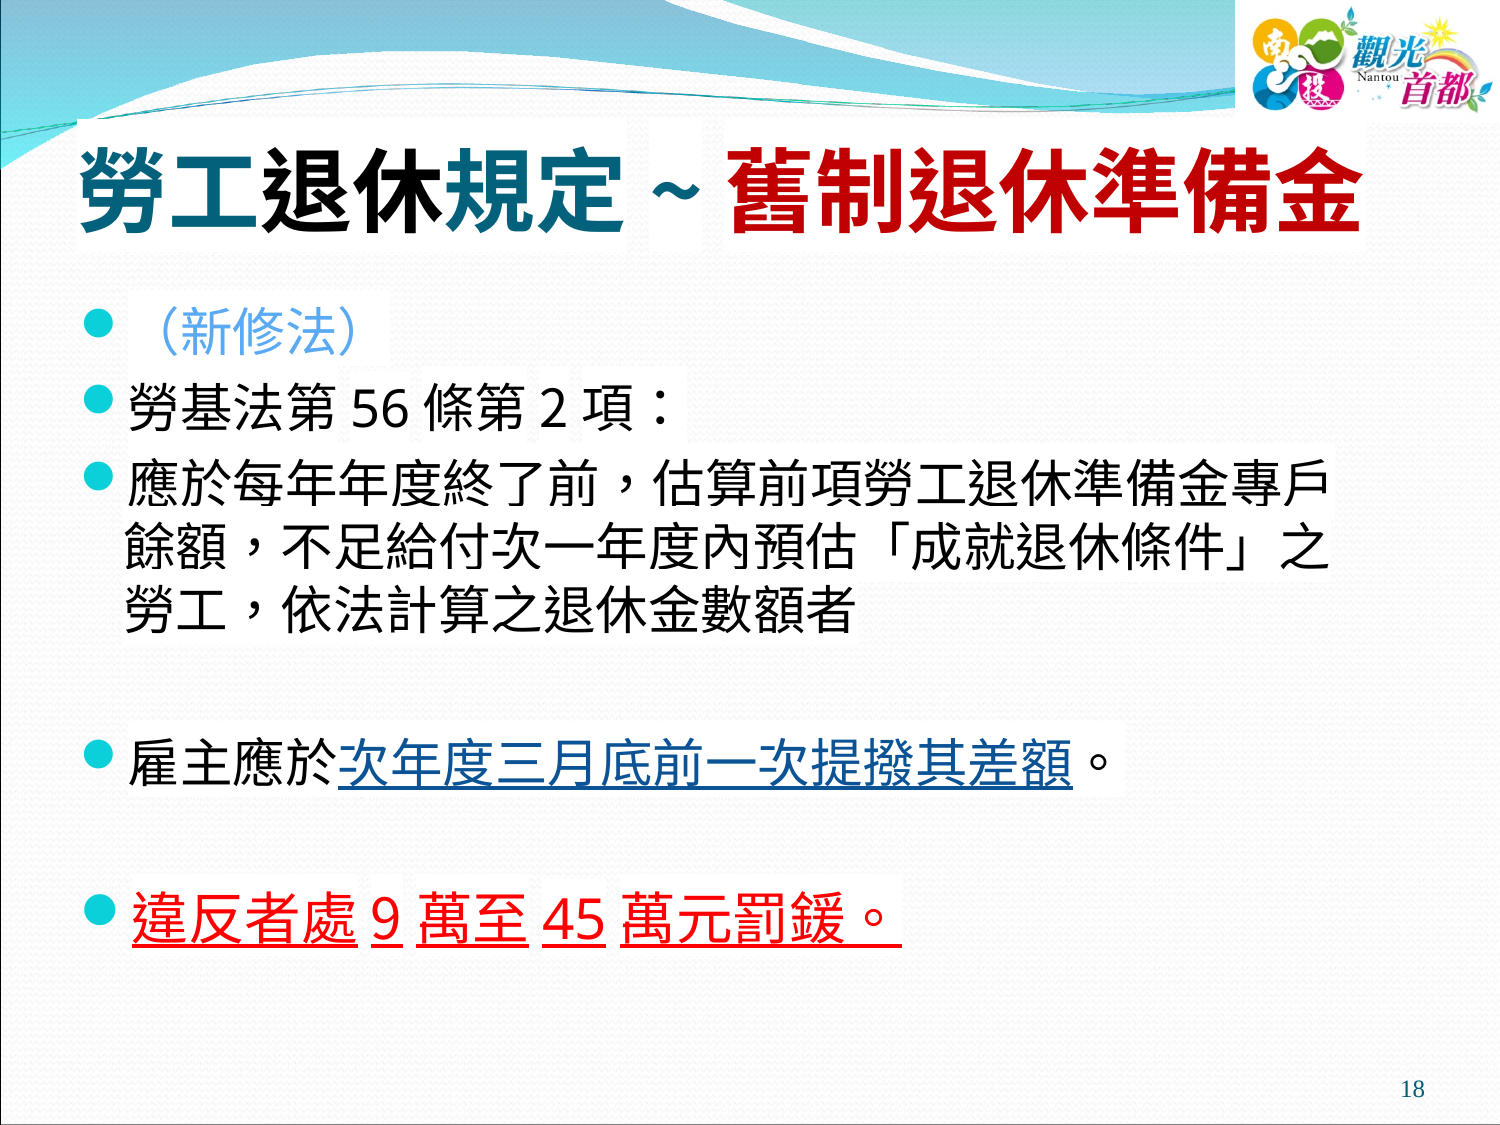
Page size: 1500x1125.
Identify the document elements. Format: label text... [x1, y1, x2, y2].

list （新修法） 勞基法第56條第2項： 應於每年年度終了前，估算前項勞工退休準備金專戶餘額，不足給付次一年度內預估「成就退休條件」之勞工，依法計算之退休金數額者 雇主應於次年度三月底前一次提撥其差額。 違反者處9萬至45萬元罰鍰。 [64, 290, 1390, 965]
picture [0, 0, 1500, 1125]
title 勞工退休規定~舊制退休準備金 [76, 113, 1427, 244]
text_box <編號> [1299, 1042, 1426, 1103]
